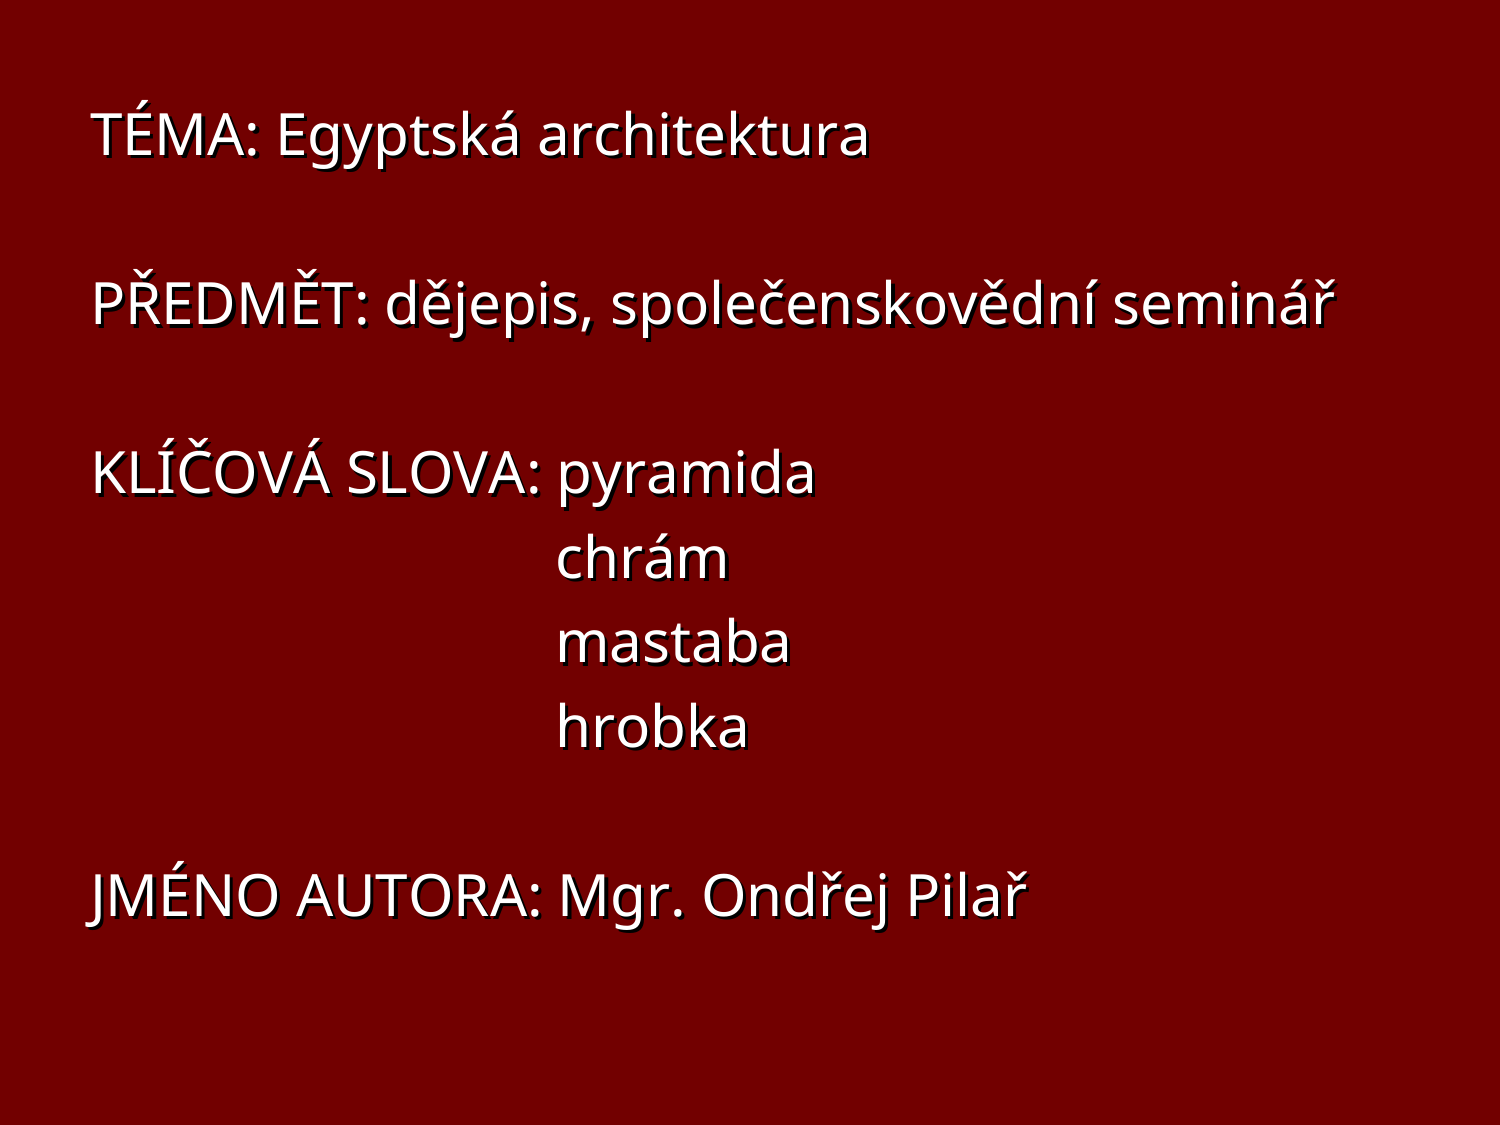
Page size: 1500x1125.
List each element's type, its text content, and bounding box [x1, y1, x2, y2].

list TÉMA: Egyptská architektura PŘEDMĚT: dějepis, společenskovědní seminář KLÍČOVÁ SLOVA: pyramida chrám mastaba hrobka JMÉNO AUTORA: Mgr. Ondřej Pilař [75, 90, 1426, 1021]
